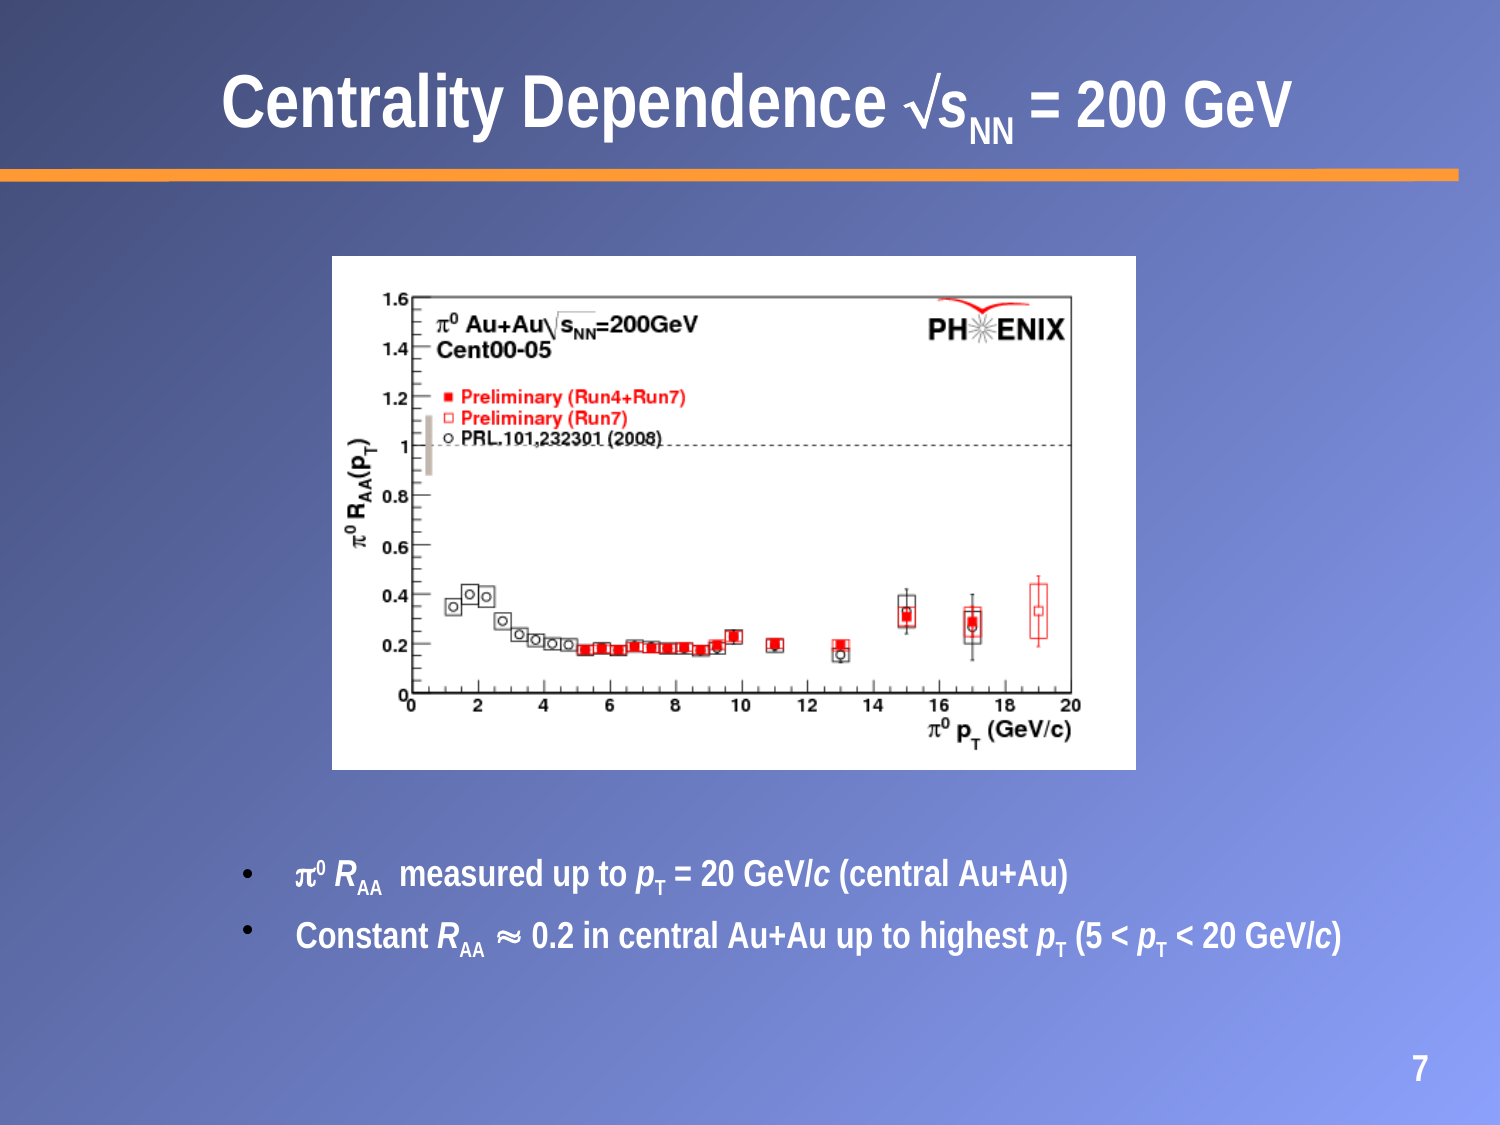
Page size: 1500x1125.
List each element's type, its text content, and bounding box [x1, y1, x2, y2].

list 0 RAA measured up to pT = 20 GeV/c (central Au+Au) Constant RAA  0.2 in central Au+Au up to highest pT (5 < pT < 20 GeV/c) [226, 840, 1374, 993]
picture [332, 256, 1136, 770]
title Centrality Dependence sNN = 200 GeV [99, 0, 1416, 161]
